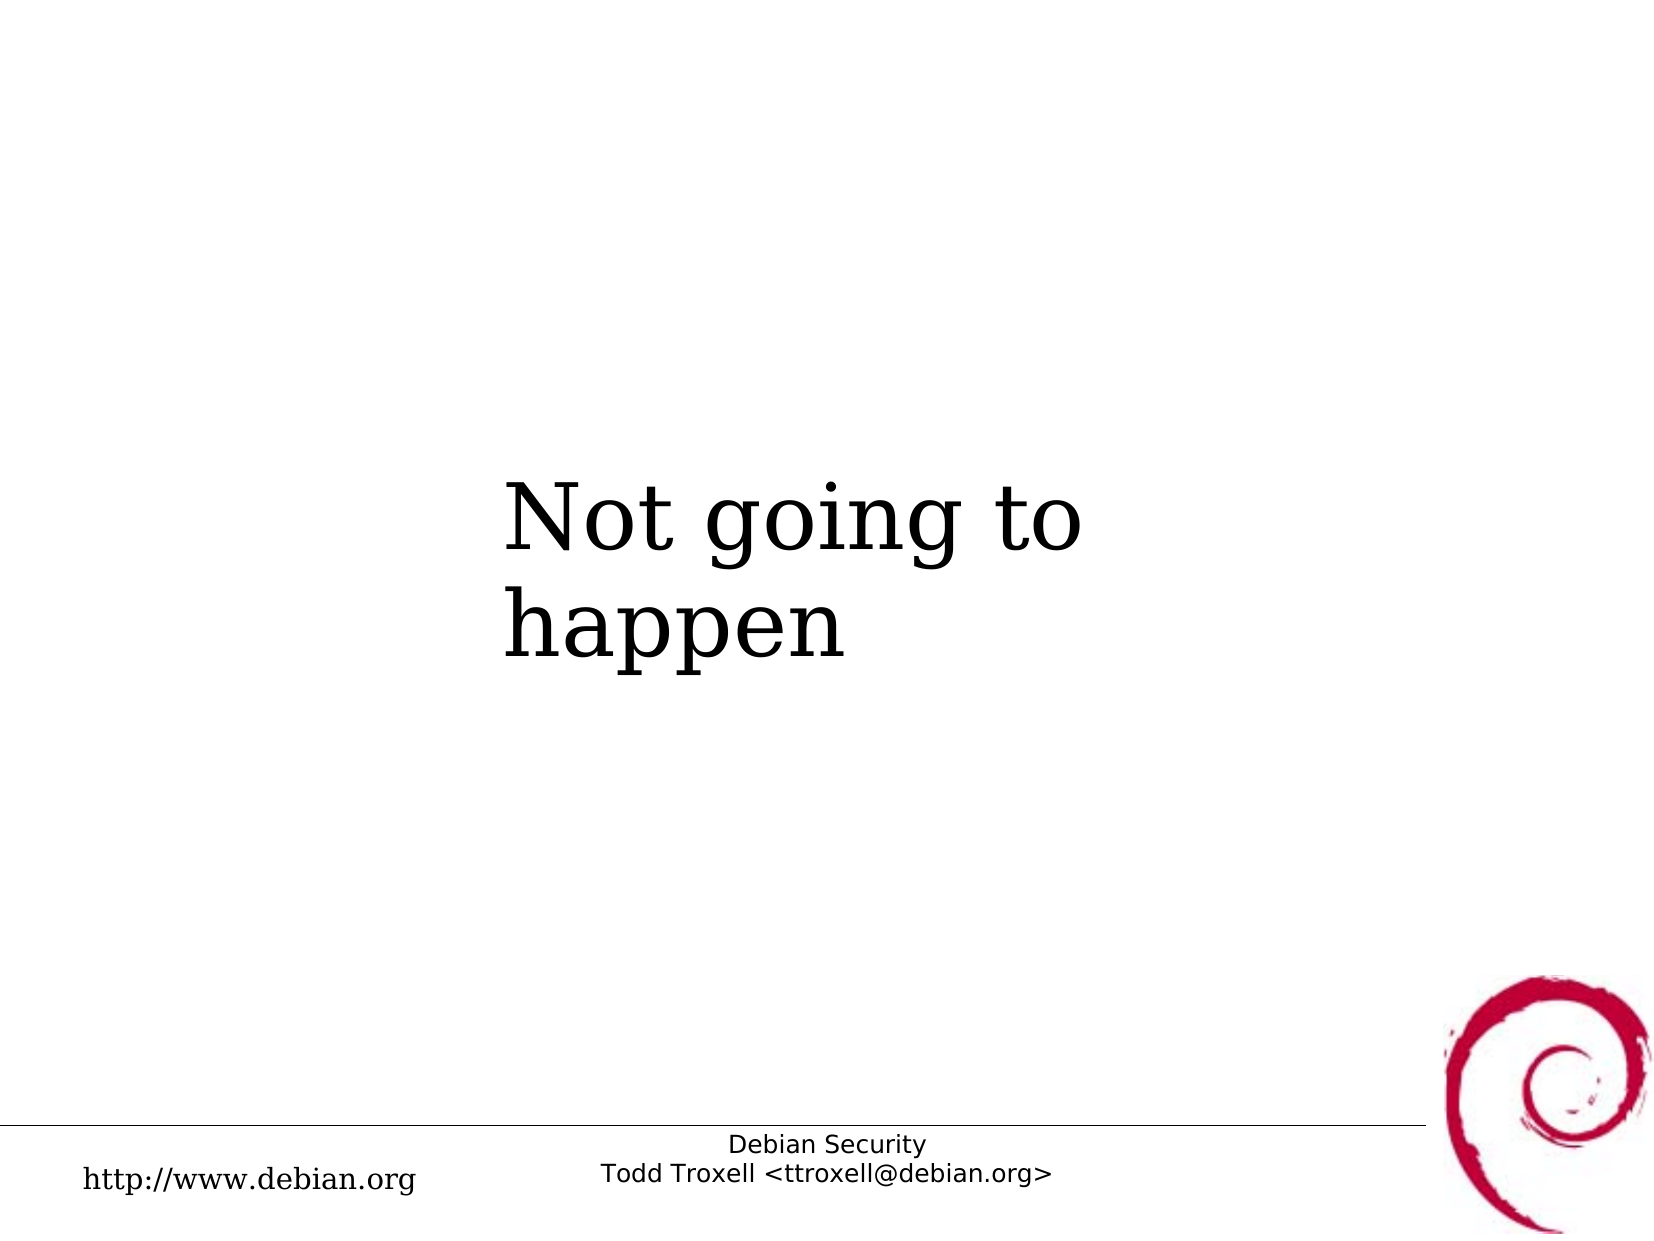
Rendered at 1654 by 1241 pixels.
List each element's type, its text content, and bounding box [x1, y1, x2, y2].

picture [1443, 975, 1654, 1234]
text_box Not going to happen [487, 457, 1163, 686]
